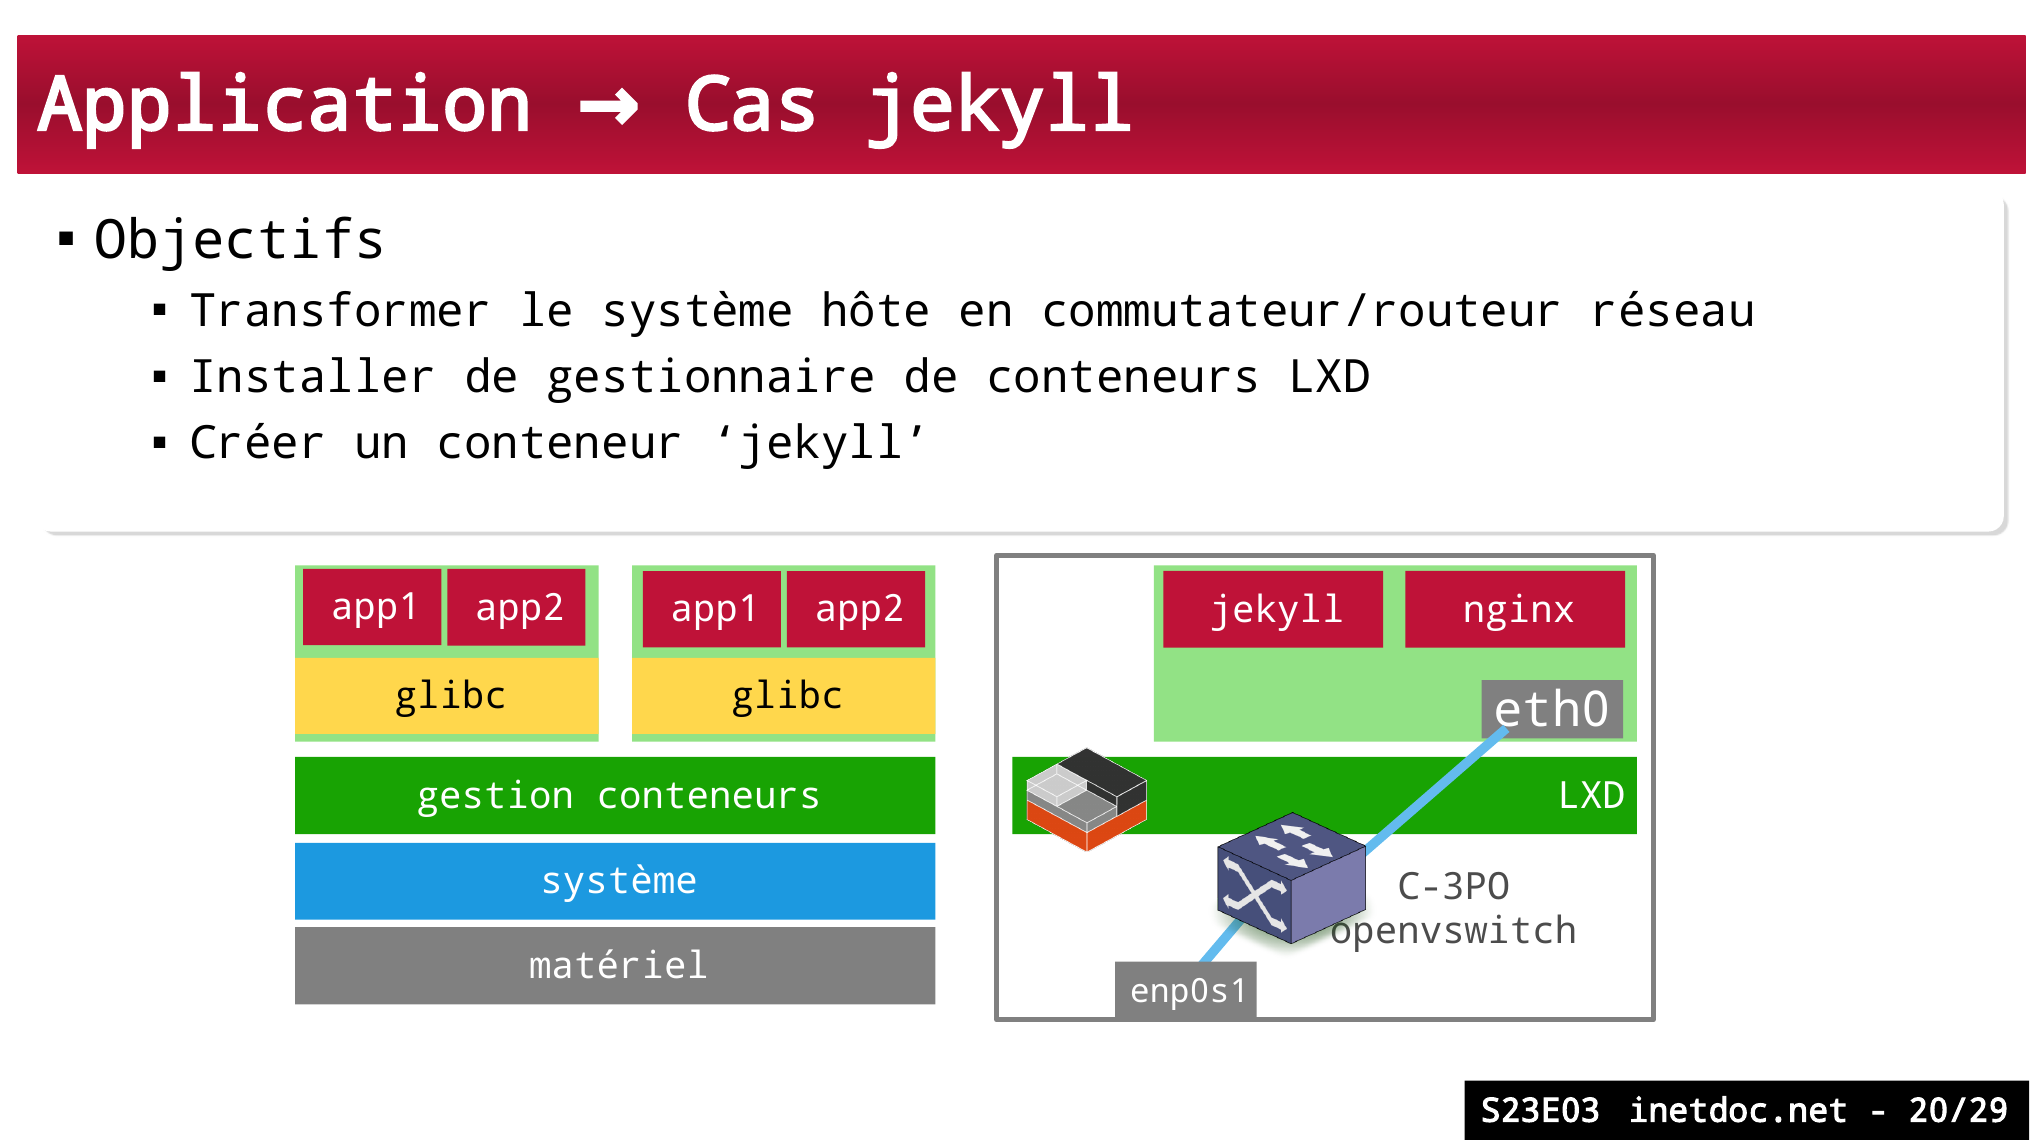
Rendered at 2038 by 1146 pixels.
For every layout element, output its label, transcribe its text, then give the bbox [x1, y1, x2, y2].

text_box C-3PO openvswitch [1310, 853, 1638, 1001]
text_box LXD [1392, 756, 1637, 835]
text_box nginx [1405, 570, 1626, 648]
text_box jekyll [1163, 570, 1384, 648]
text_box app1 [642, 571, 781, 648]
text_box eth0 [1481, 680, 1624, 739]
text_box LXD [1147, 756, 1466, 835]
text_box app1 [303, 568, 442, 646]
text_box [632, 565, 936, 657]
picture [1205, 812, 1380, 962]
text_box système [295, 842, 936, 920]
text_box gestion conteneurs [295, 756, 936, 835]
picture [1026, 747, 1147, 852]
text_box enp0s1 [1115, 961, 1257, 1020]
text_box glibc [295, 657, 599, 734]
text_box S23E03 inetdoc.net - <numéro>/29 [1464, 1080, 2030, 1140]
text_box eth0 [1501, 703, 1515, 710]
text_box [1153, 565, 1637, 742]
text_box app2 [786, 571, 926, 648]
text_box Application → Cas jekyll [17, 35, 2026, 174]
text_box LXD [1012, 756, 1026, 835]
text_box app2 [447, 568, 586, 646]
text_box [295, 734, 599, 742]
text_box matériel [295, 927, 936, 1005]
text_box glibc [632, 657, 936, 734]
text_box Objectifs Transformer le système hôte en commutateur/routeur réseau Installer de gestionnaire de conteneurs LXD Créer un conteneur ‘jekyll’ [35, 188, 2004, 532]
text_box [295, 565, 599, 657]
text_box [632, 734, 936, 742]
